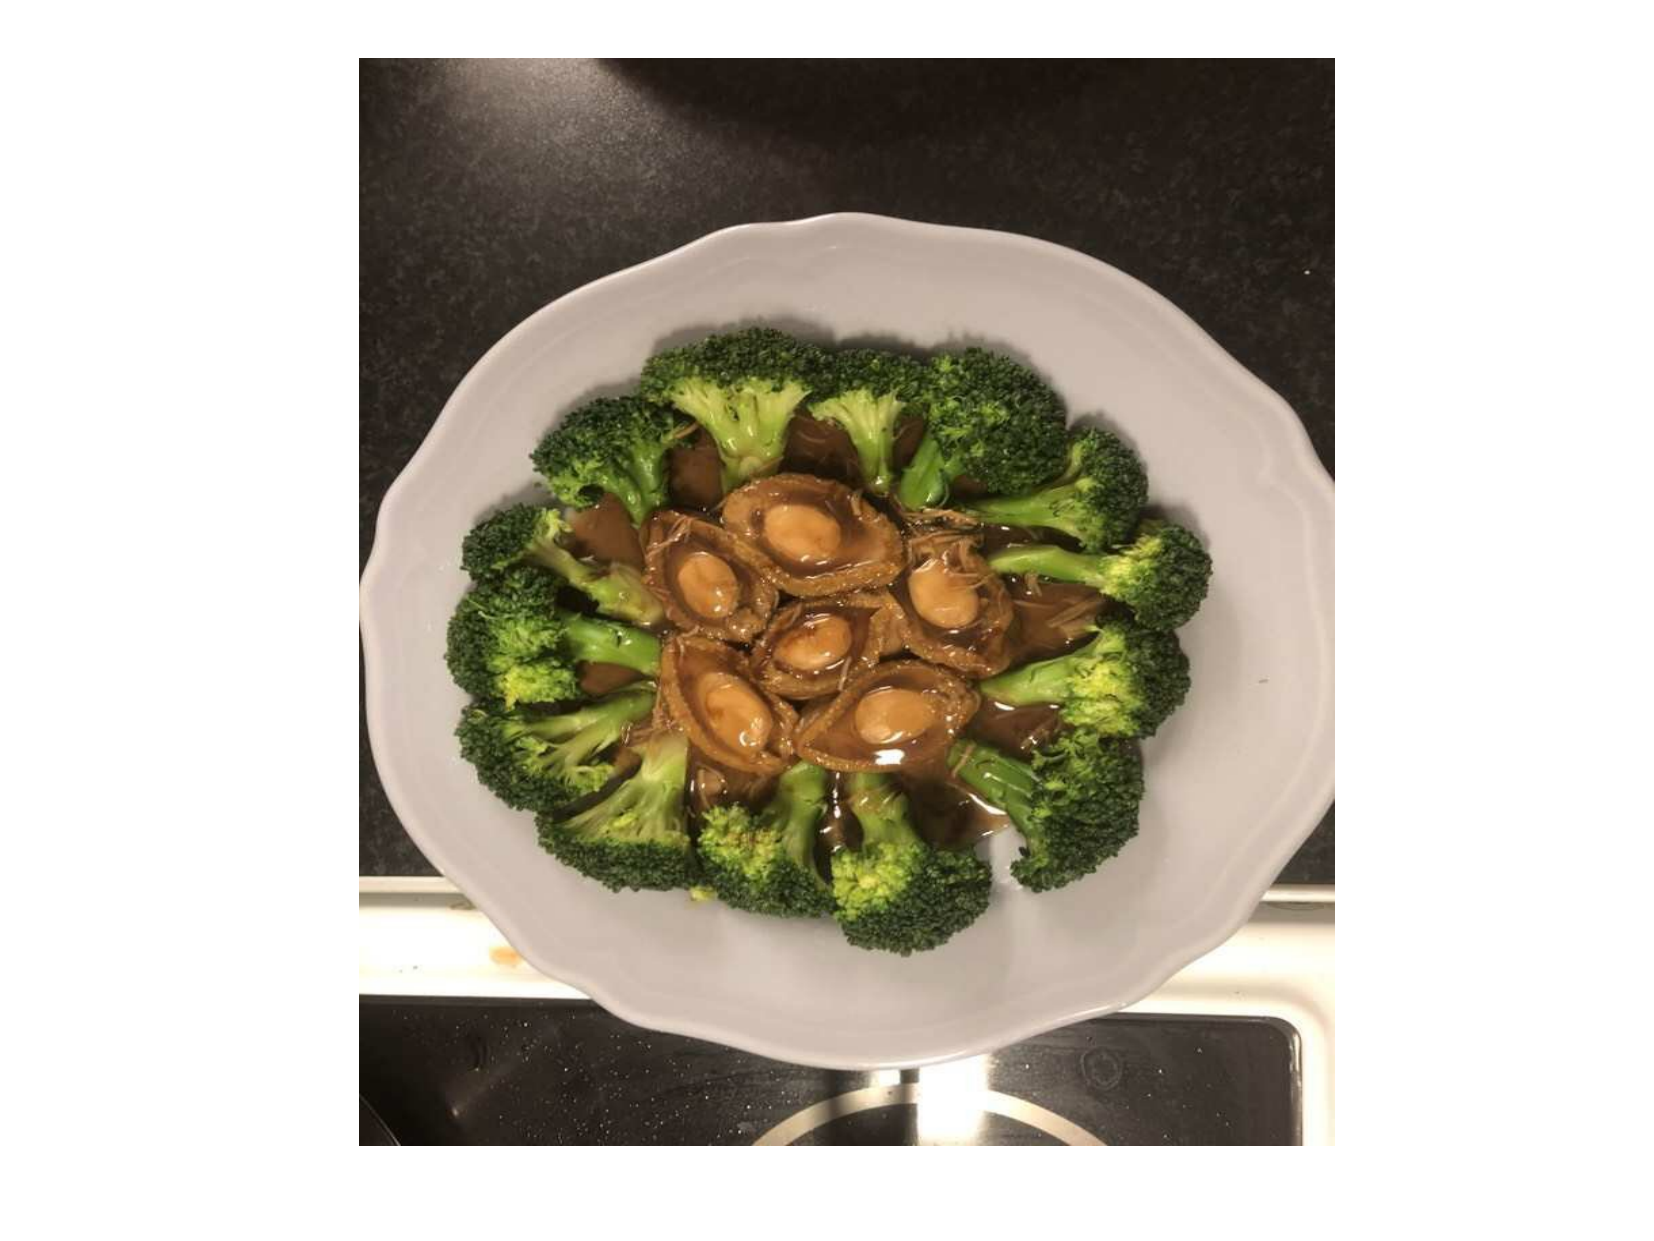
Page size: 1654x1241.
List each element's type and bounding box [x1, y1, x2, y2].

picture [359, 58, 1335, 1146]
